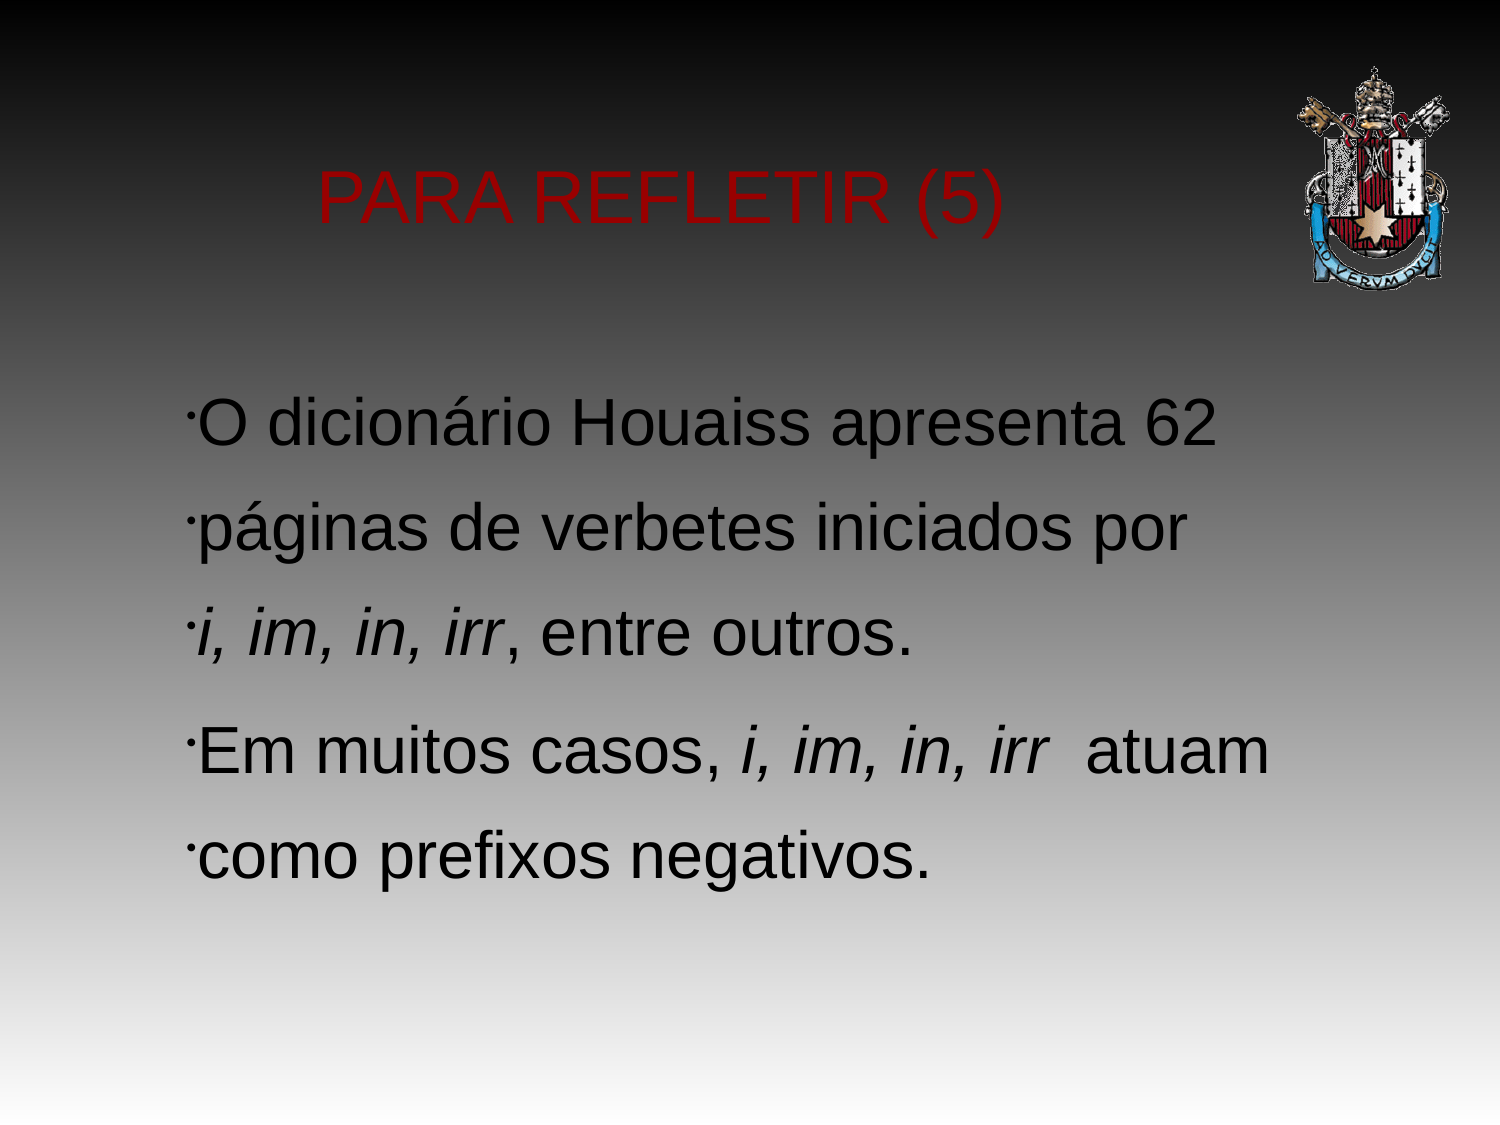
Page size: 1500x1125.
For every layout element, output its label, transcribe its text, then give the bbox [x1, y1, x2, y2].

list O dicionário Houaiss apresenta 62 páginas de verbetes iniciados por i, im, in, irr, entre outros. Em muitos casos, i, im, in, irr atuam como prefixos negativos. [112, 371, 1364, 1047]
chart [1297, 66, 1450, 291]
title PARA REFLETIR (5) [88, 99, 1235, 288]
